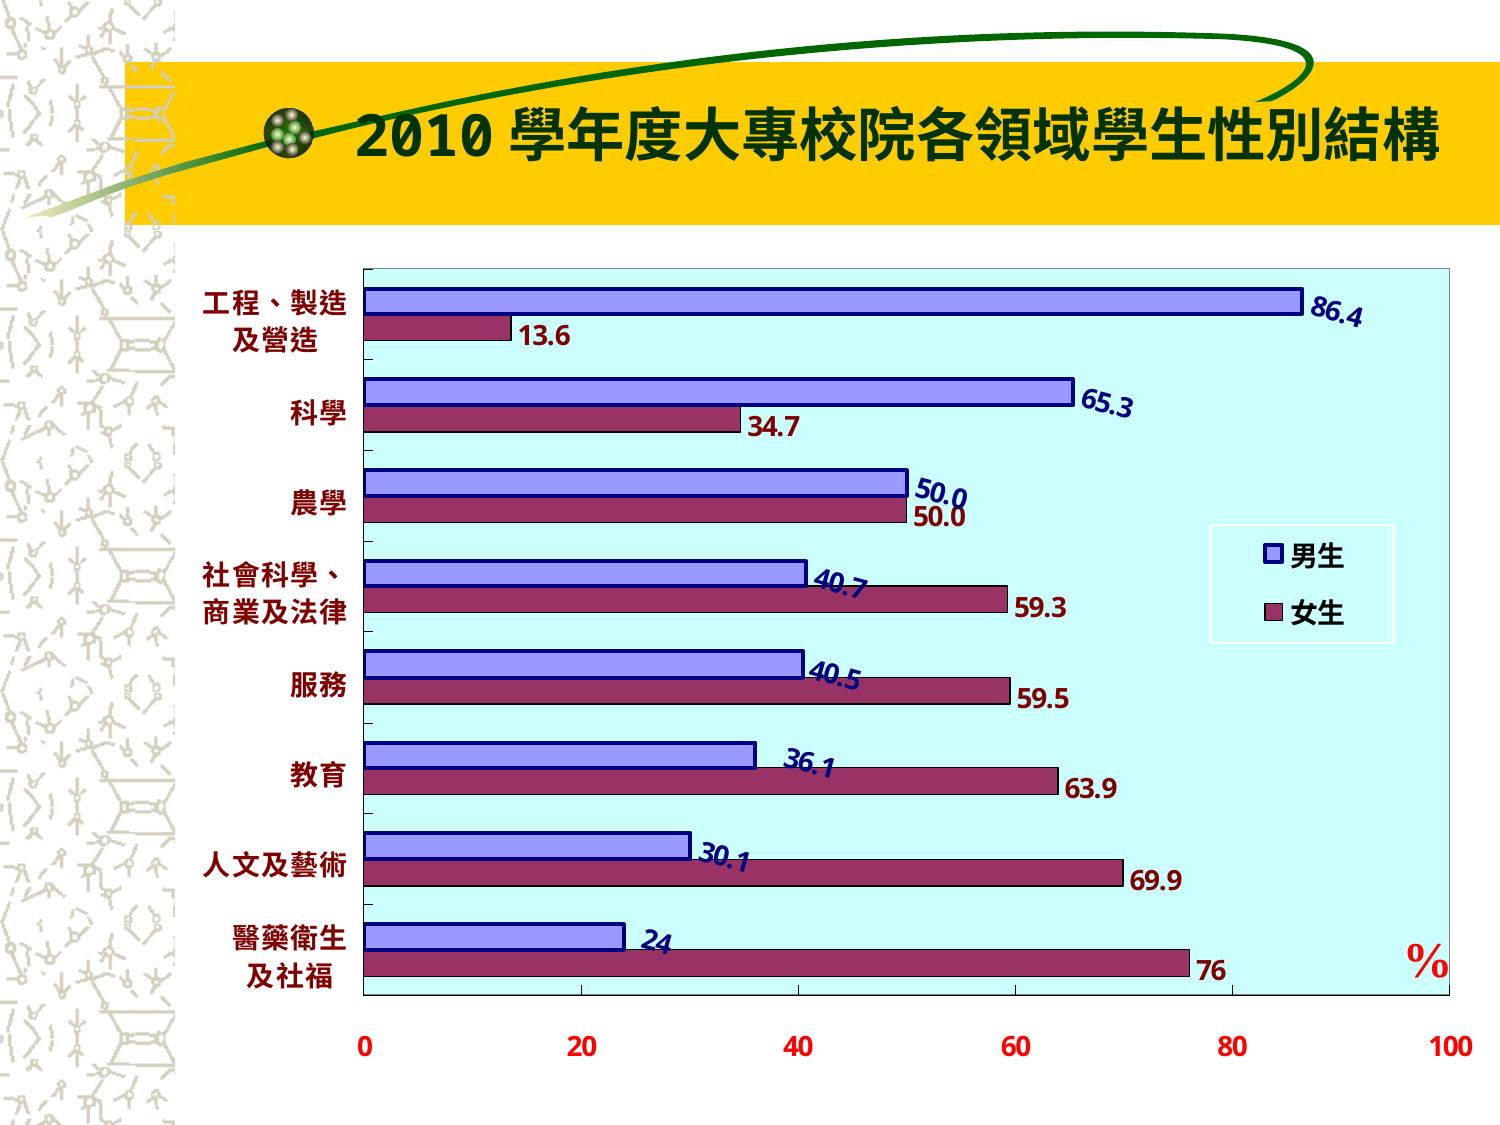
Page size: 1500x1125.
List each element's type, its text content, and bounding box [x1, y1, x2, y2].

text_box % [1387, 919, 1459, 1009]
chart [183, 255, 1500, 1120]
text_box 2010學年度大專校院各領域學生性別結構 [336, 90, 1459, 205]
